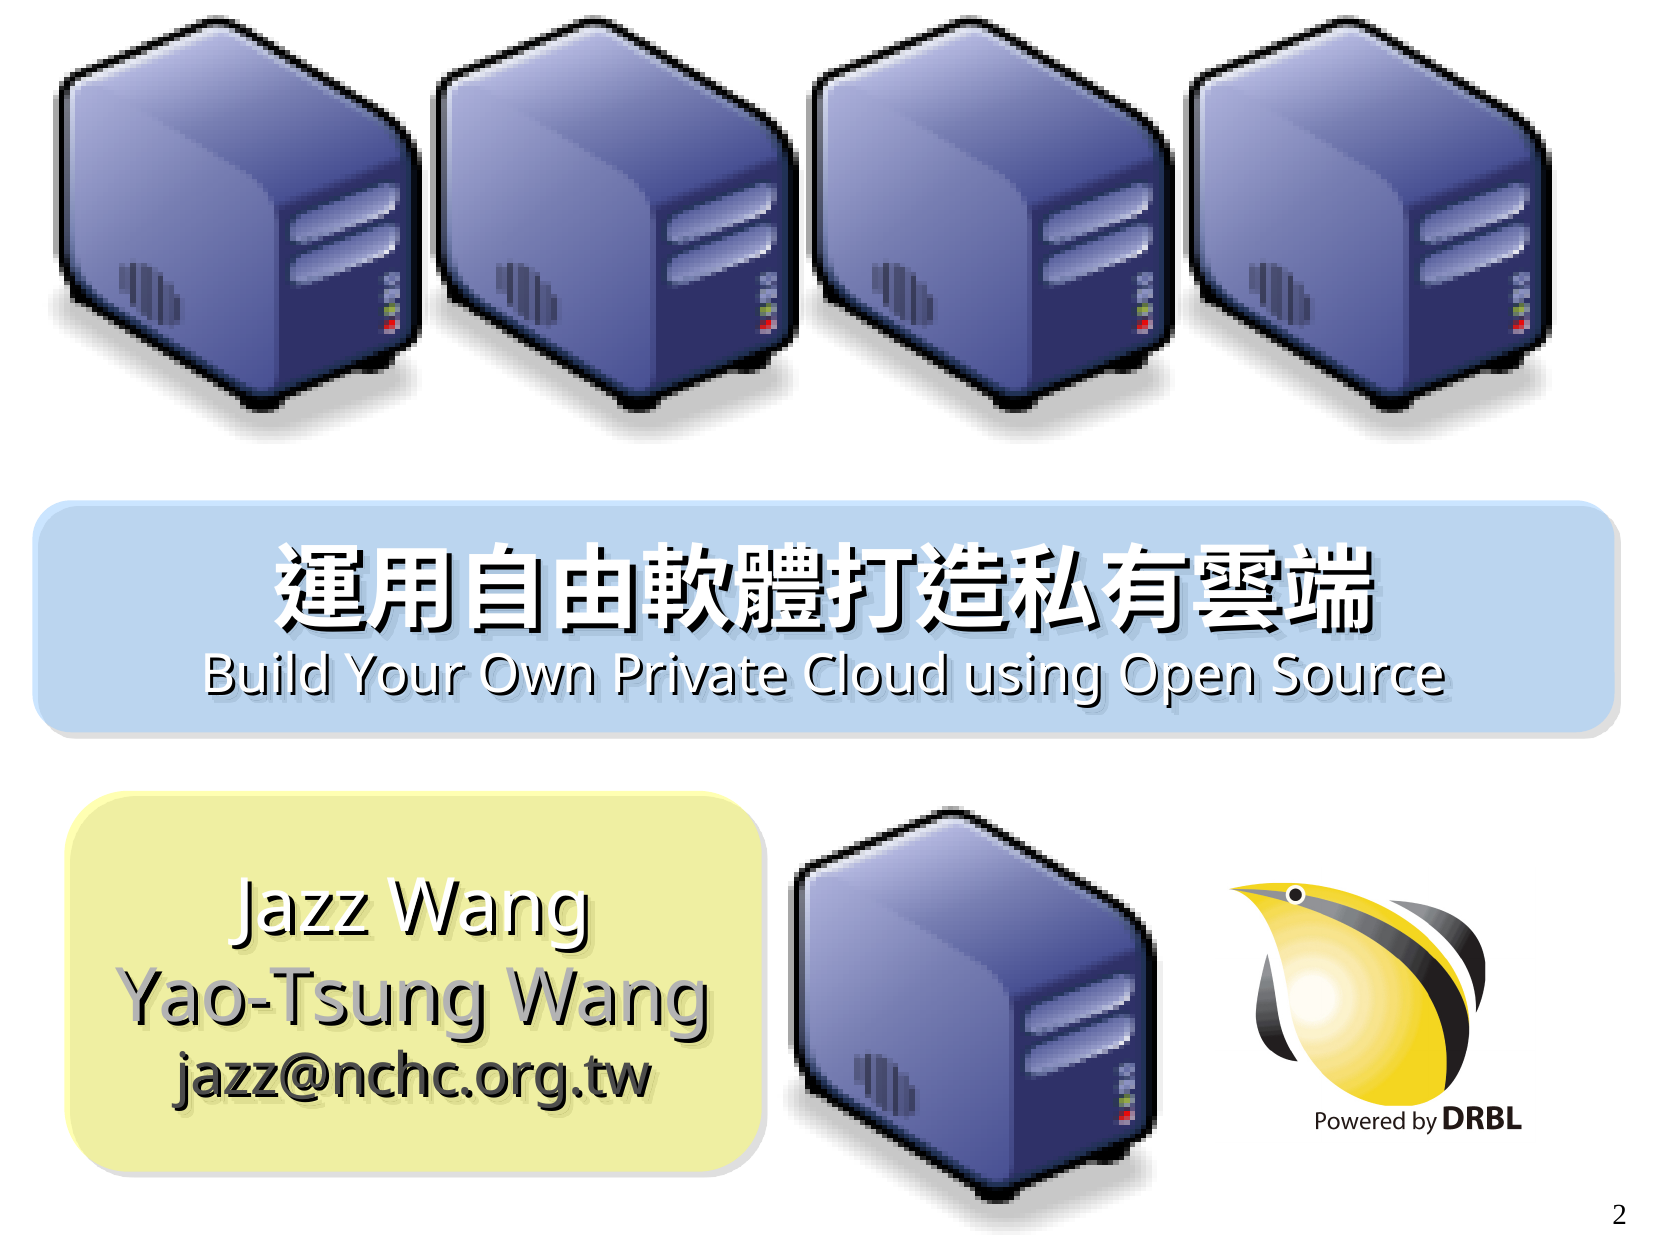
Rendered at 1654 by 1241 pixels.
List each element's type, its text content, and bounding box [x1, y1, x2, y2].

text_box Jazz Wang Yao-Tsung Wang jazz@nchc.org.tw [64, 790, 761, 1172]
text_box 運用自由軟體打造私有雲端 Build Your Own Private Cloud using Open Source [32, 500, 1615, 733]
picture [26, 2, 1596, 498]
picture [1215, 867, 1536, 1143]
picture [761, 793, 1202, 1239]
